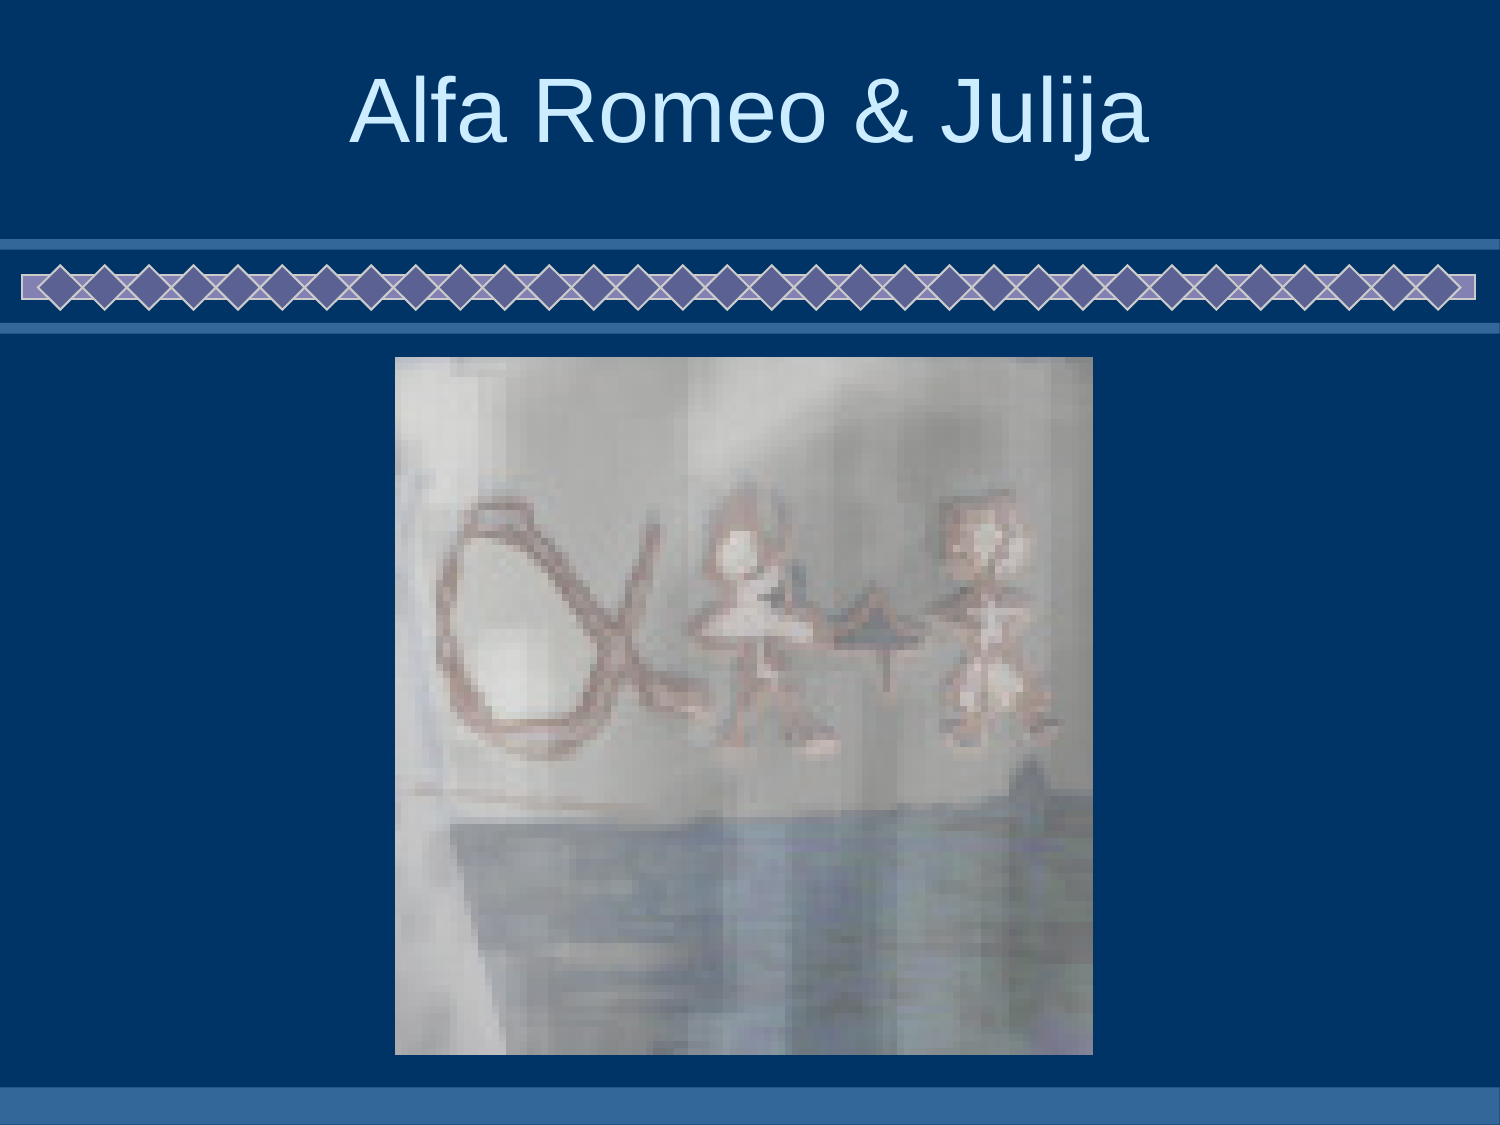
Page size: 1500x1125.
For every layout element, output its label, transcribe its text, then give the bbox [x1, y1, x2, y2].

picture [395, 357, 1093, 1055]
title Alfa Romeo & Julija [112, 37, 1388, 225]
